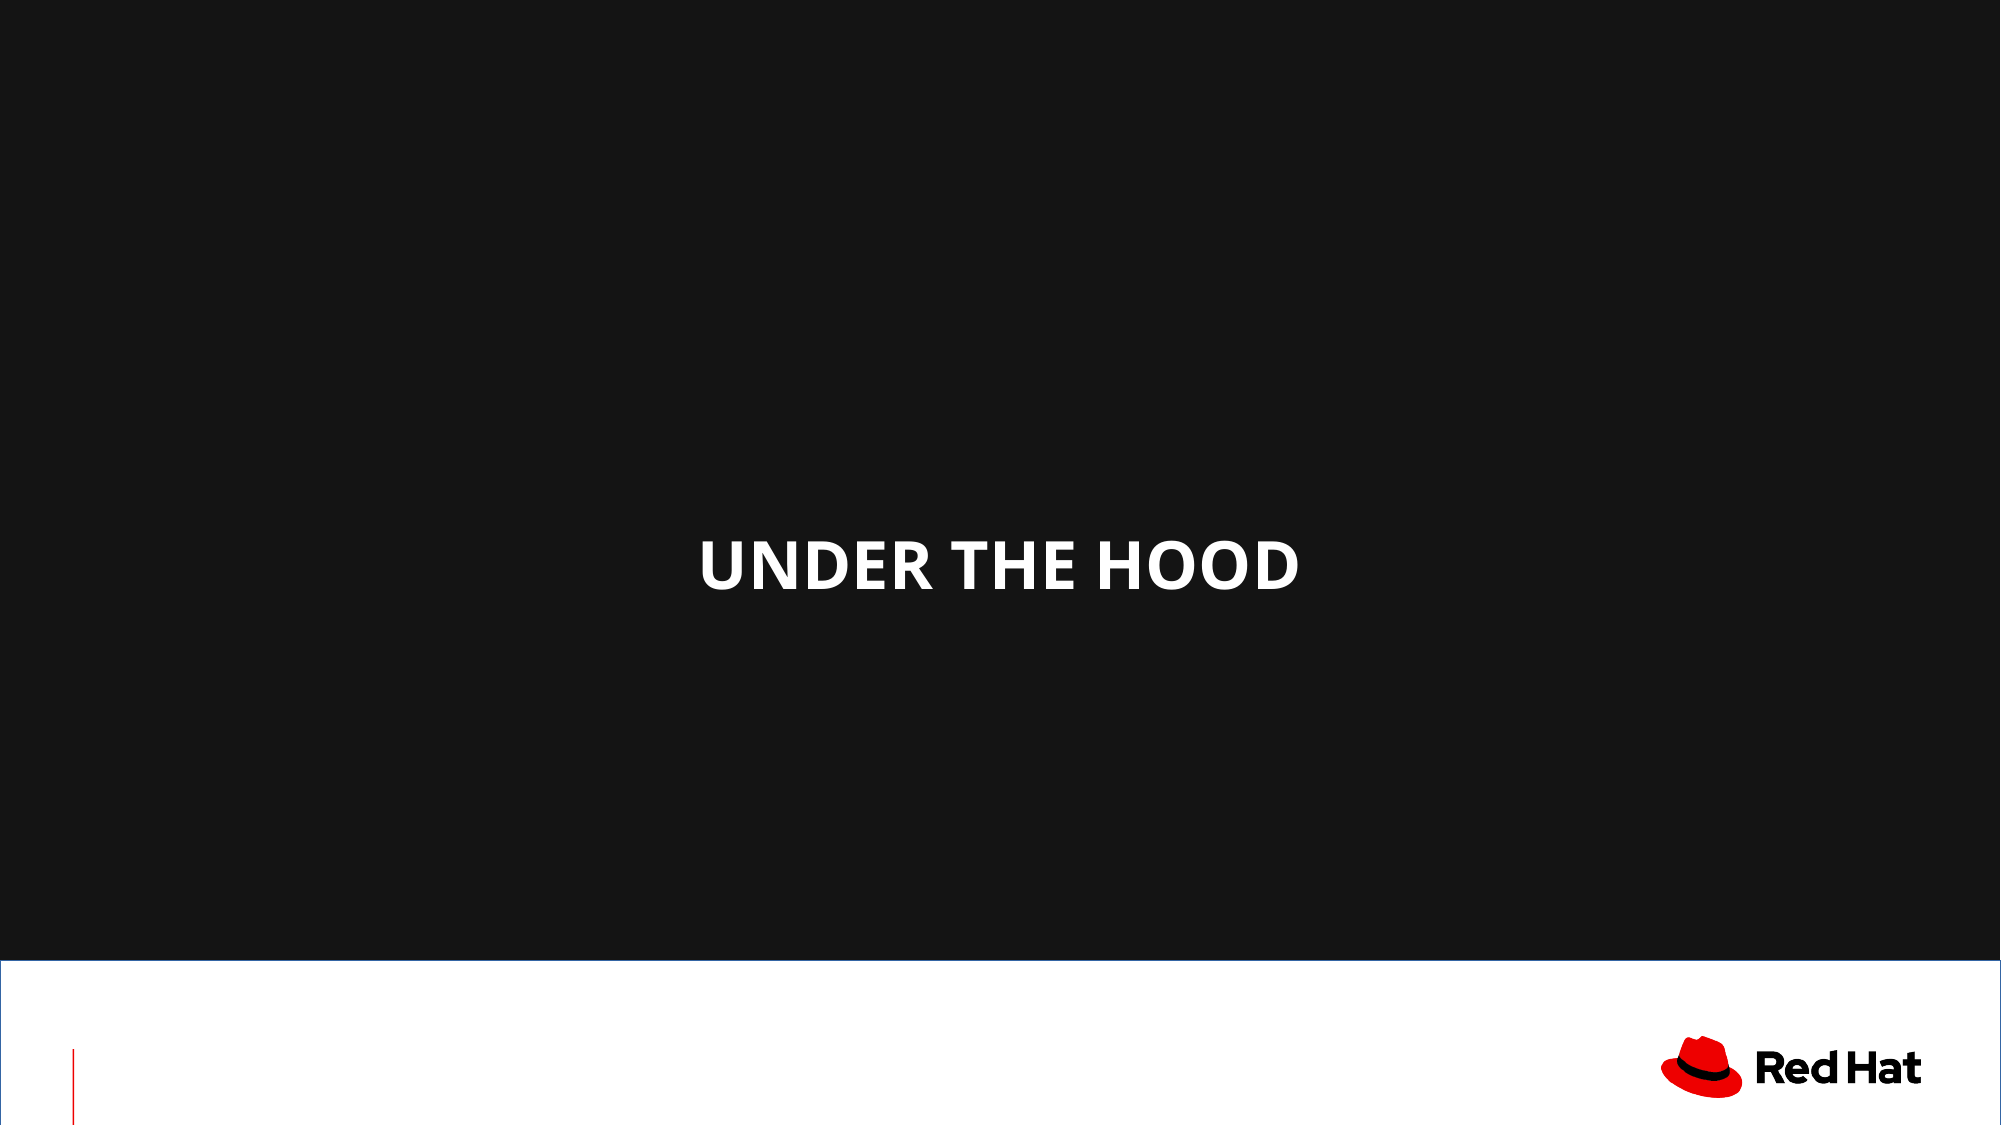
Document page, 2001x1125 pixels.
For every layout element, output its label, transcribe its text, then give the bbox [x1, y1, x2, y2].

picture [1661, 1036, 1921, 1098]
title UNDER THE HOOD [180, 363, 1820, 762]
